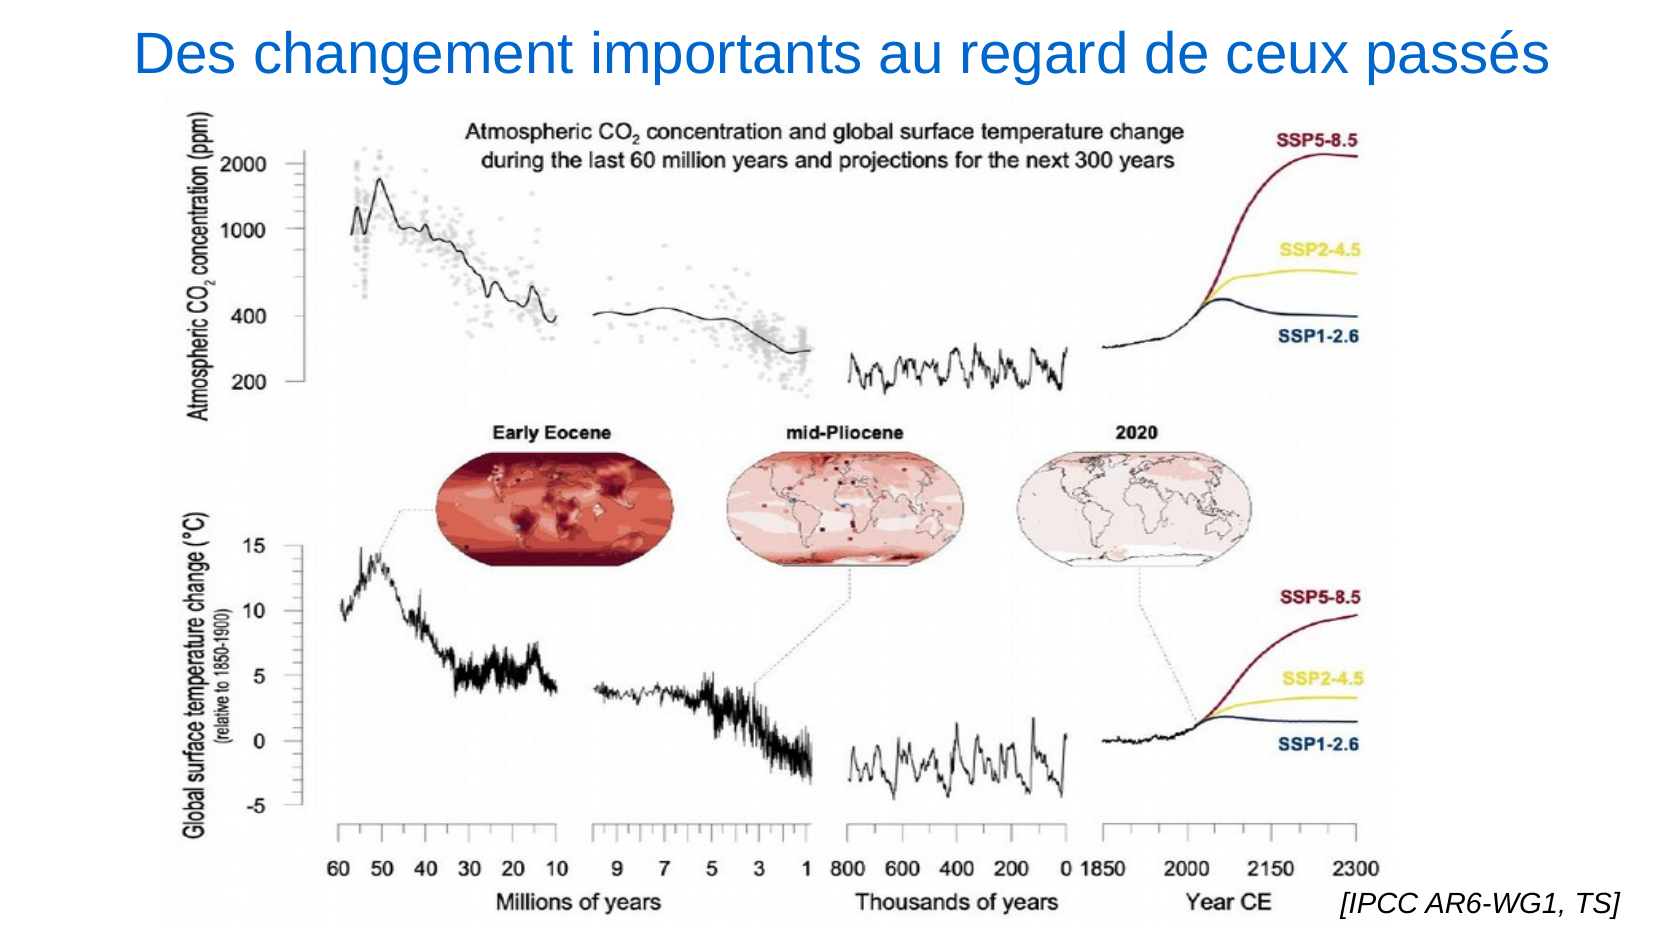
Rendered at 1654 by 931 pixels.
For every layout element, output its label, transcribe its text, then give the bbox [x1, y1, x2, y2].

text_box [IPCC AR6-WG1, TS] [1280, 880, 1636, 928]
text_box Des changement importants au regard de ceux passés [98, 8, 1587, 89]
picture [165, 89, 1394, 928]
